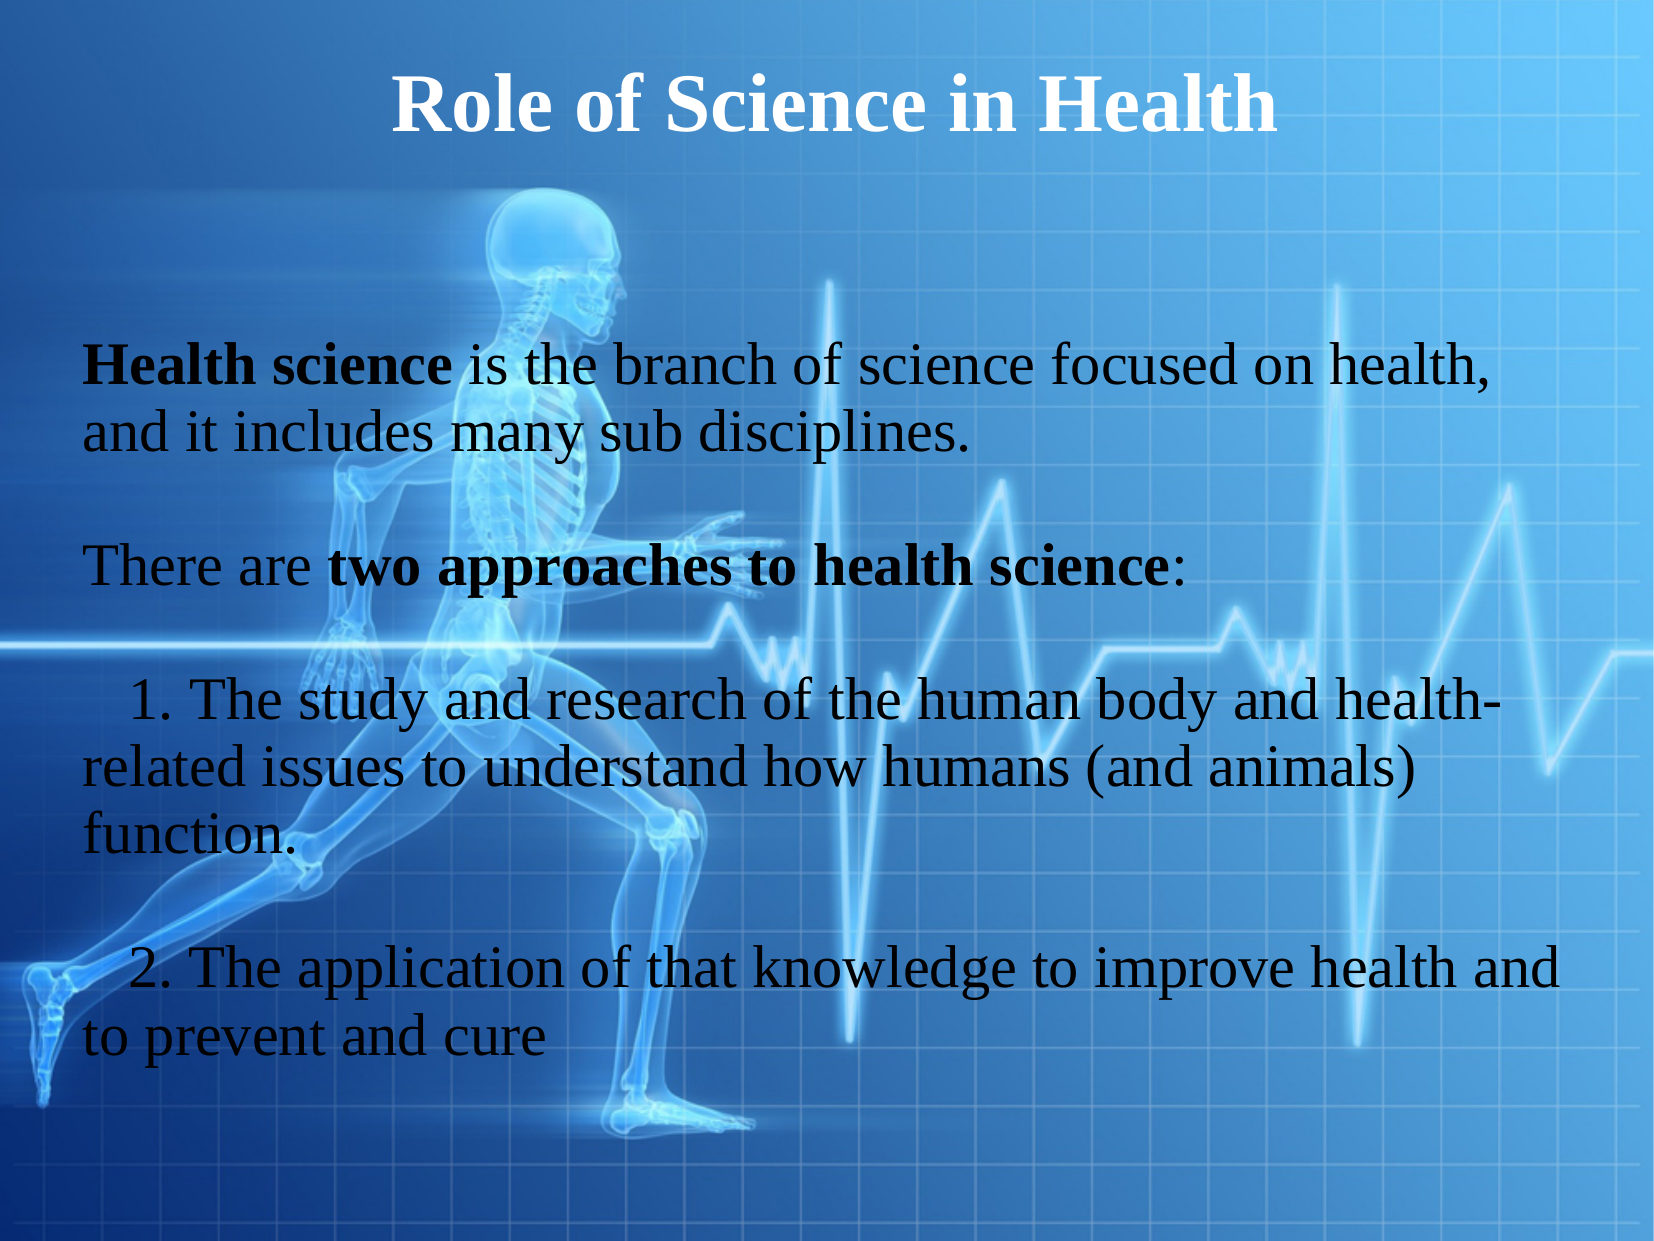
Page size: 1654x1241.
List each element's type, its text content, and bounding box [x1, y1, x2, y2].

picture [0, 0, 1654, 1241]
subtitle Health science is the branch of science focused on health, and it includes many sub disciplines. There are two approaches to health science: 1. The study and research of the human body and health- related issues to understand how humans (and animals) function. 2. The application of that knowledge to improve health and to prevent and cure [82, 291, 1571, 1107]
title Role of Science in Health [76, 0, 1565, 208]
